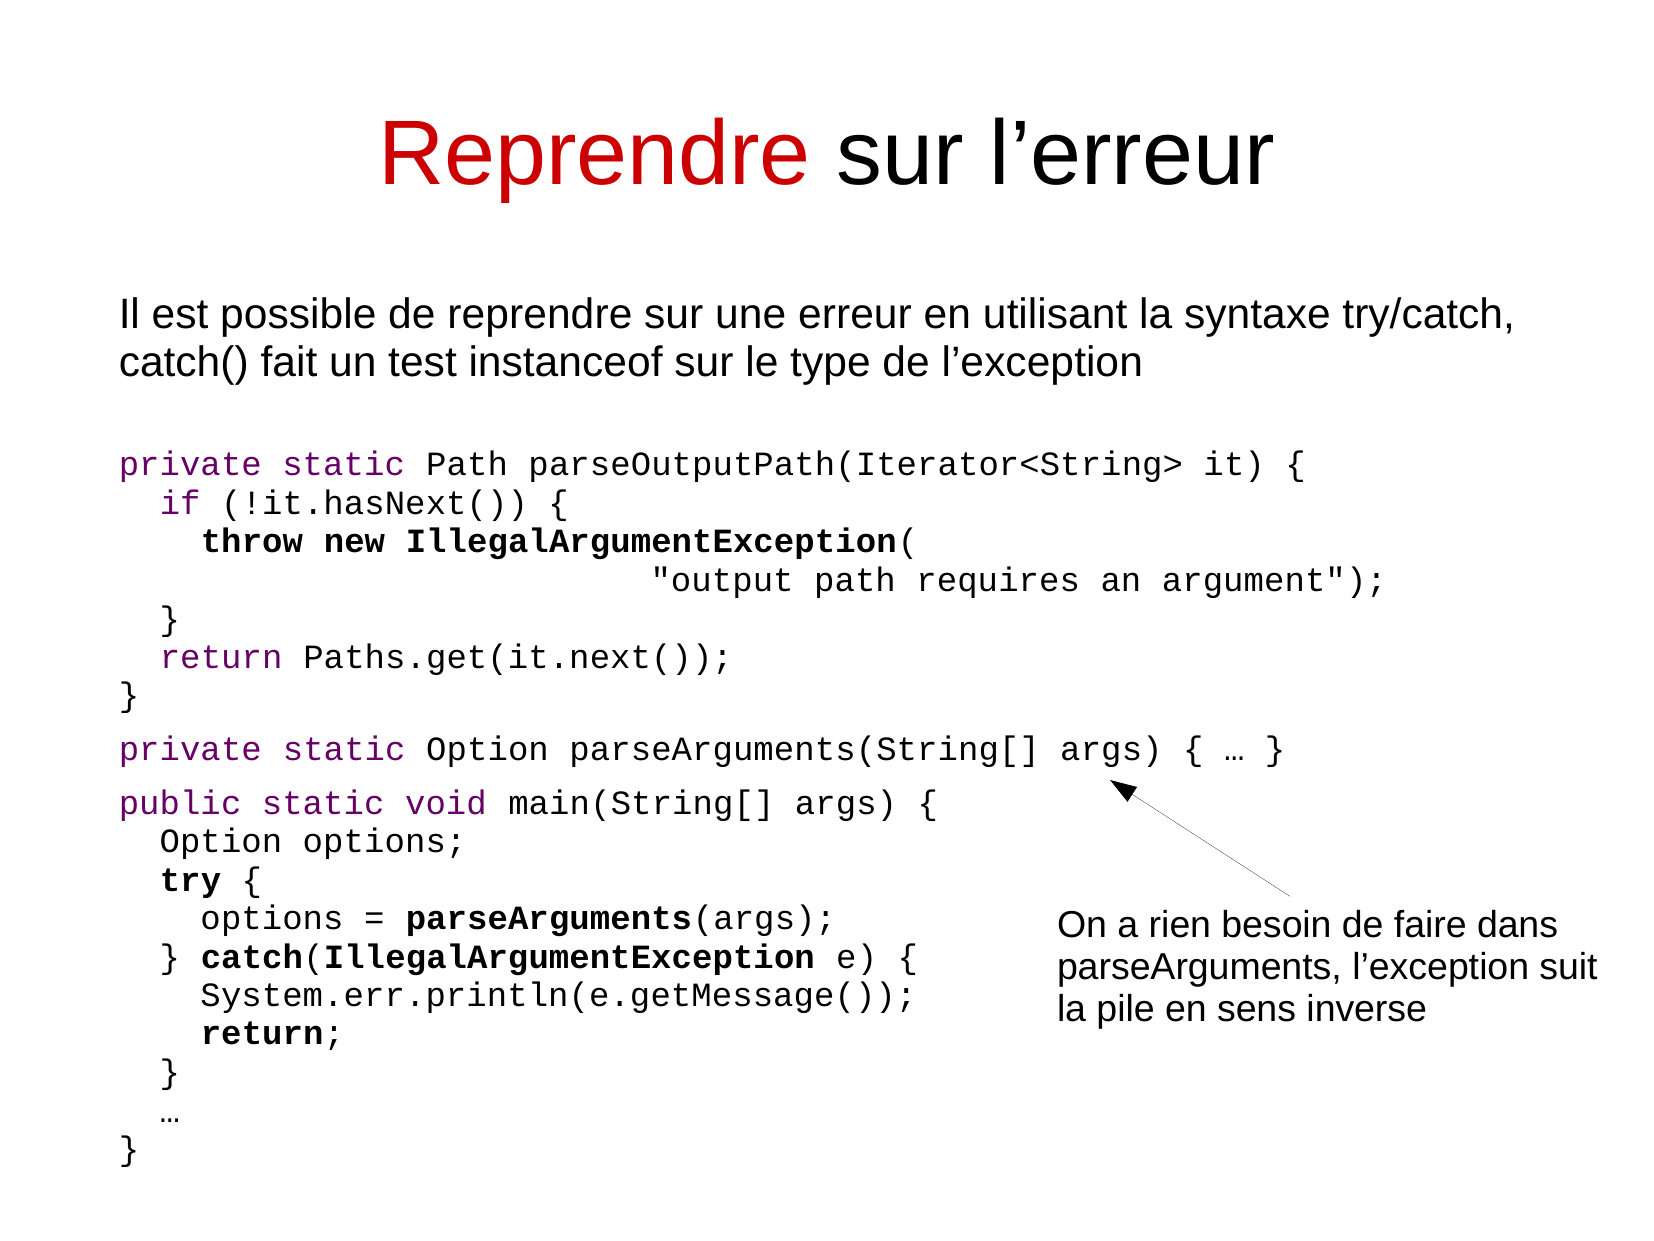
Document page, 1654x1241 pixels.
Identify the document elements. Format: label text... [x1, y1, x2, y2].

list Il est possible de reprendre sur une erreur en utilisant la syntaxe try/catch, catch() fait un test instanceof sur le type de l’exception private static Path parseOutputPath(Iterator<String> it) { if (!it.hasNext()) { throw new IllegalArgumentException( "output path requires an argument"); } return Paths.get(it.next()); } private static Option parseArguments(String[] args) { … } public static void main(String[] args) { Option options; try { options = parseArguments(args); } catch(IllegalArgumentException e) { System.err.println(e.getMessage()); return; } … } [82, 290, 1571, 1186]
title Reprendre sur l’erreur [82, 49, 1571, 257]
text_box On a rien besoin de faire dans parseArguments, l’exception suit la pile en sens inverse [1042, 896, 1613, 1038]
